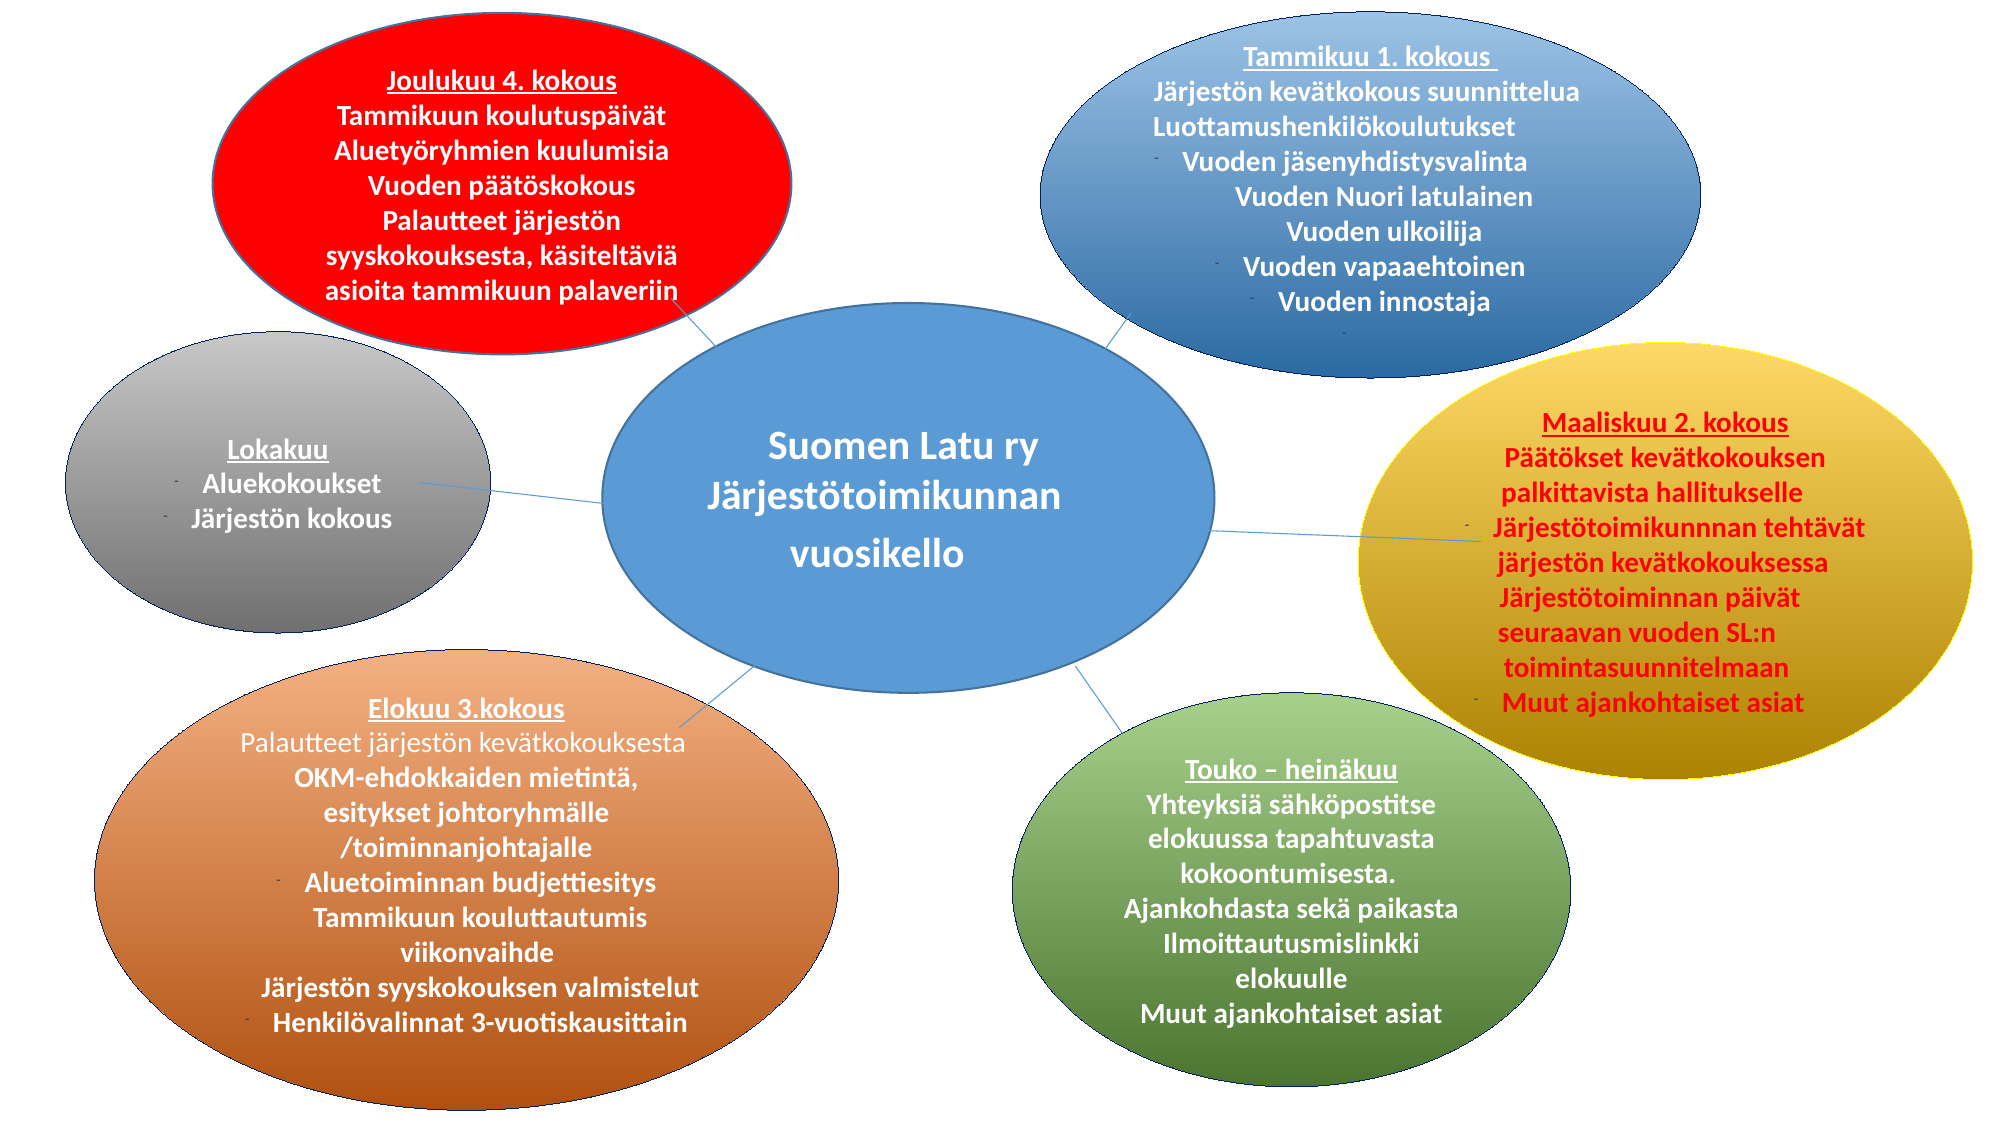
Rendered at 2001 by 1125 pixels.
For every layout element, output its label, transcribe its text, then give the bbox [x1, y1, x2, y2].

text_box Touko – heinäkuu Yhteyksiä sähköpostitse elokuussa tapahtuvasta kokoontumisesta. Ajankohdasta sekä paikasta Ilmoittautusmislinkki elokuulle Muut ajankohtaiset asiat [1012, 692, 1571, 1087]
text_box Tammikuu 1. kokous Järjestön kevätkokous suunnittelua Luottamushenkilökoulutukset Vuoden jäsenyhdistysvalinta Vuoden Nuori latulainen Vuoden ulkoilija Vuoden vapaaehtoinen Vuoden innostaja [1040, 11, 1701, 379]
text_box Maaliskuu 2. kokous Päätökset kevätkokouksen palkittavista hallitukselle Järjestötoimikunnnan tehtävät järjestön kevätkokouksessa Järjestötoiminnan päivät seuraavan vuoden SL:n toimintasuunnitelmaan Muut ajankohtaiset asiat [1358, 342, 1973, 780]
text_box Lokakuu Aluekokoukset Järjestön kokous [65, 331, 491, 634]
text_box Elokuu 3.kokous Palautteet järjestön kevätkokouksesta OKM-ehdokkaiden mietintä, esitykset johtoryhmälle /toiminnanjohtajalle Aluetoiminnan budjettiesitys Tammikuun kouluttautumis viikonvaihde Järjestön syyskokouksen valmistelut Henkilövalinnat 3-vuotiskausittain [94, 649, 839, 1111]
text_box Joulukuu 4. kokous Tammikuun koulutuspäivät Aluetyöryhmien kuulumisia Vuoden päätöskokous Palautteet järjestön syyskokouksesta, käsiteltäviä asioita tammikuun palaveriin [212, 12, 792, 355]
text_box Suomen Latu ry Järjestötoimikunnan vuosikello [602, 303, 1215, 693]
